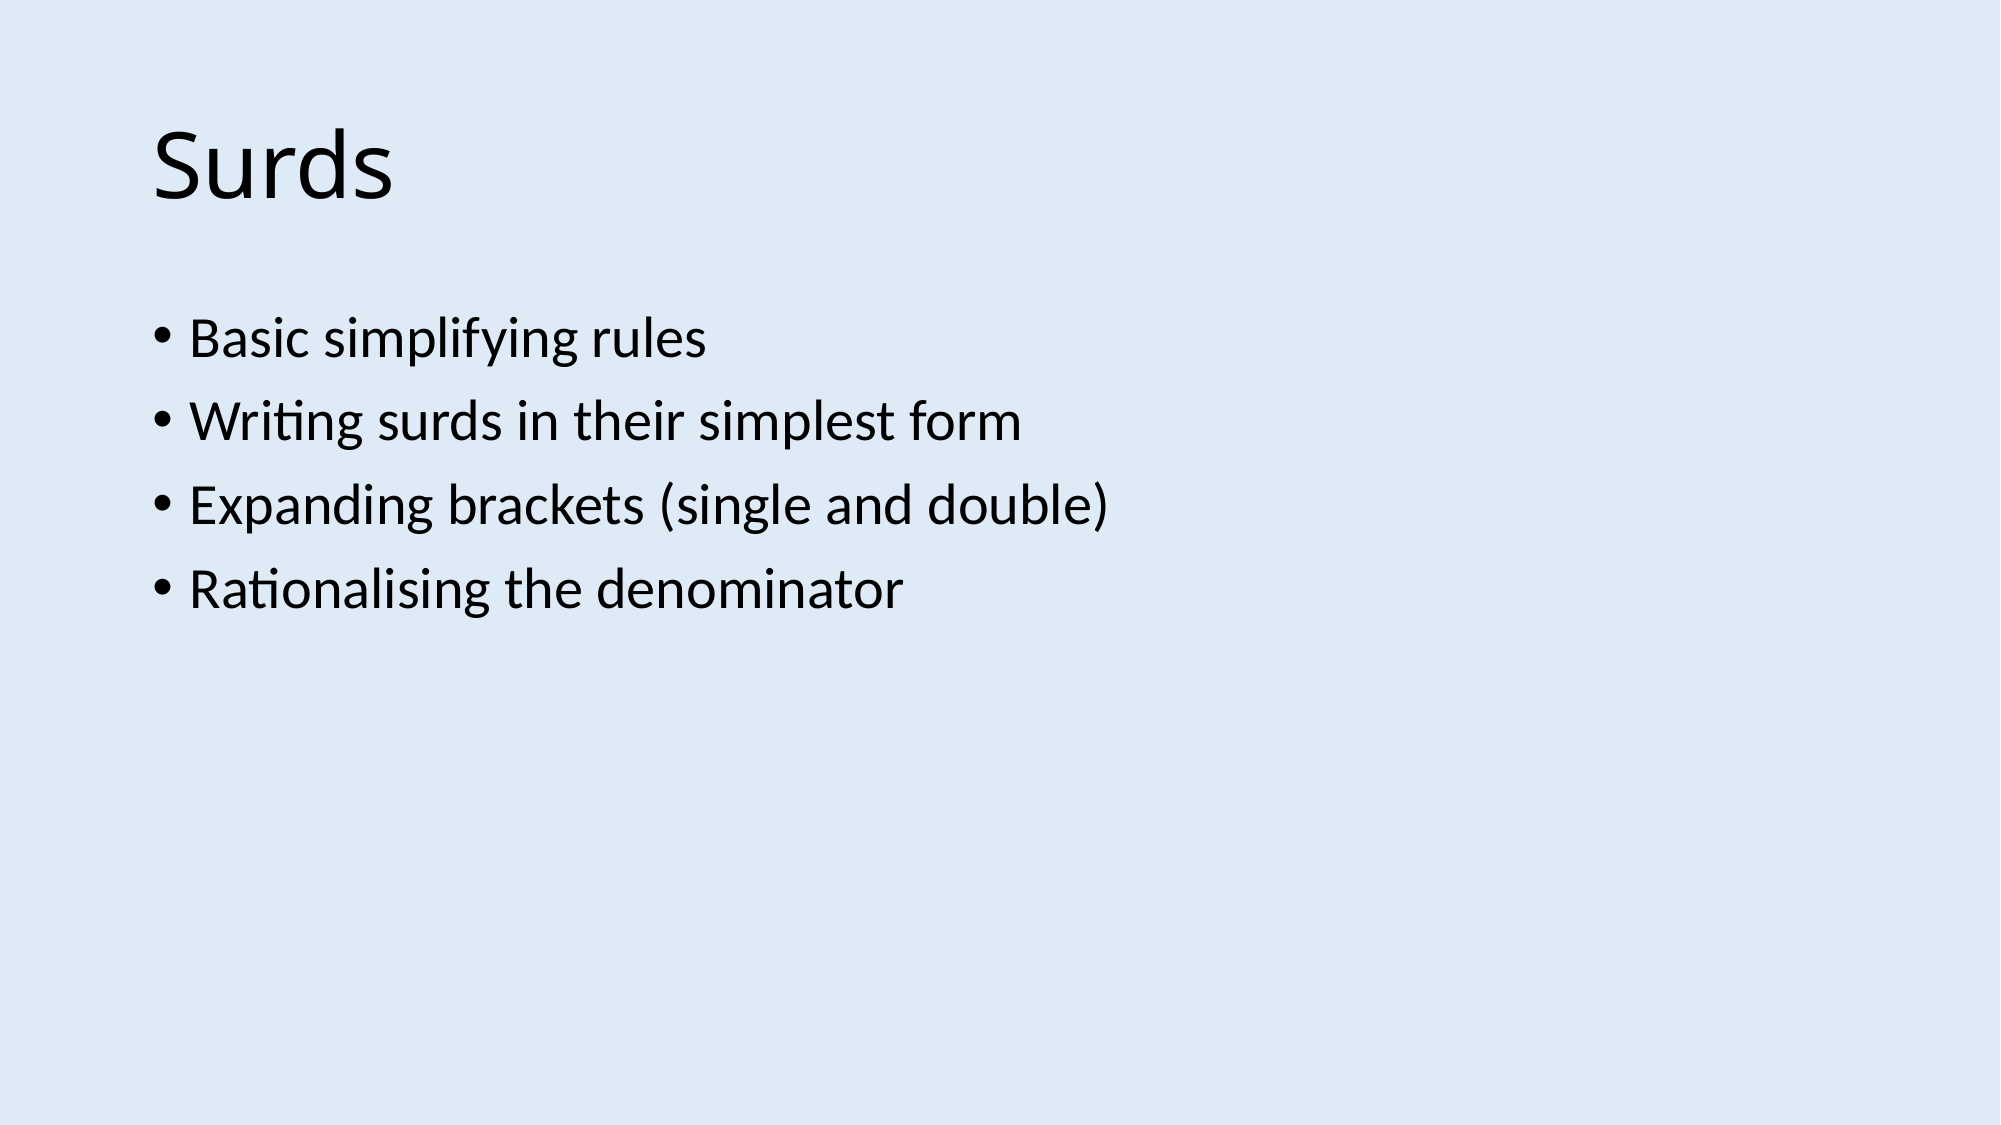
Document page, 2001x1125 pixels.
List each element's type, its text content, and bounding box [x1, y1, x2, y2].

list Basic simplifying rules Writing surds in their simplest form Expanding brackets (single and double) Rationalising the denominator [137, 299, 1863, 1014]
title Surds [137, 59, 1863, 278]
